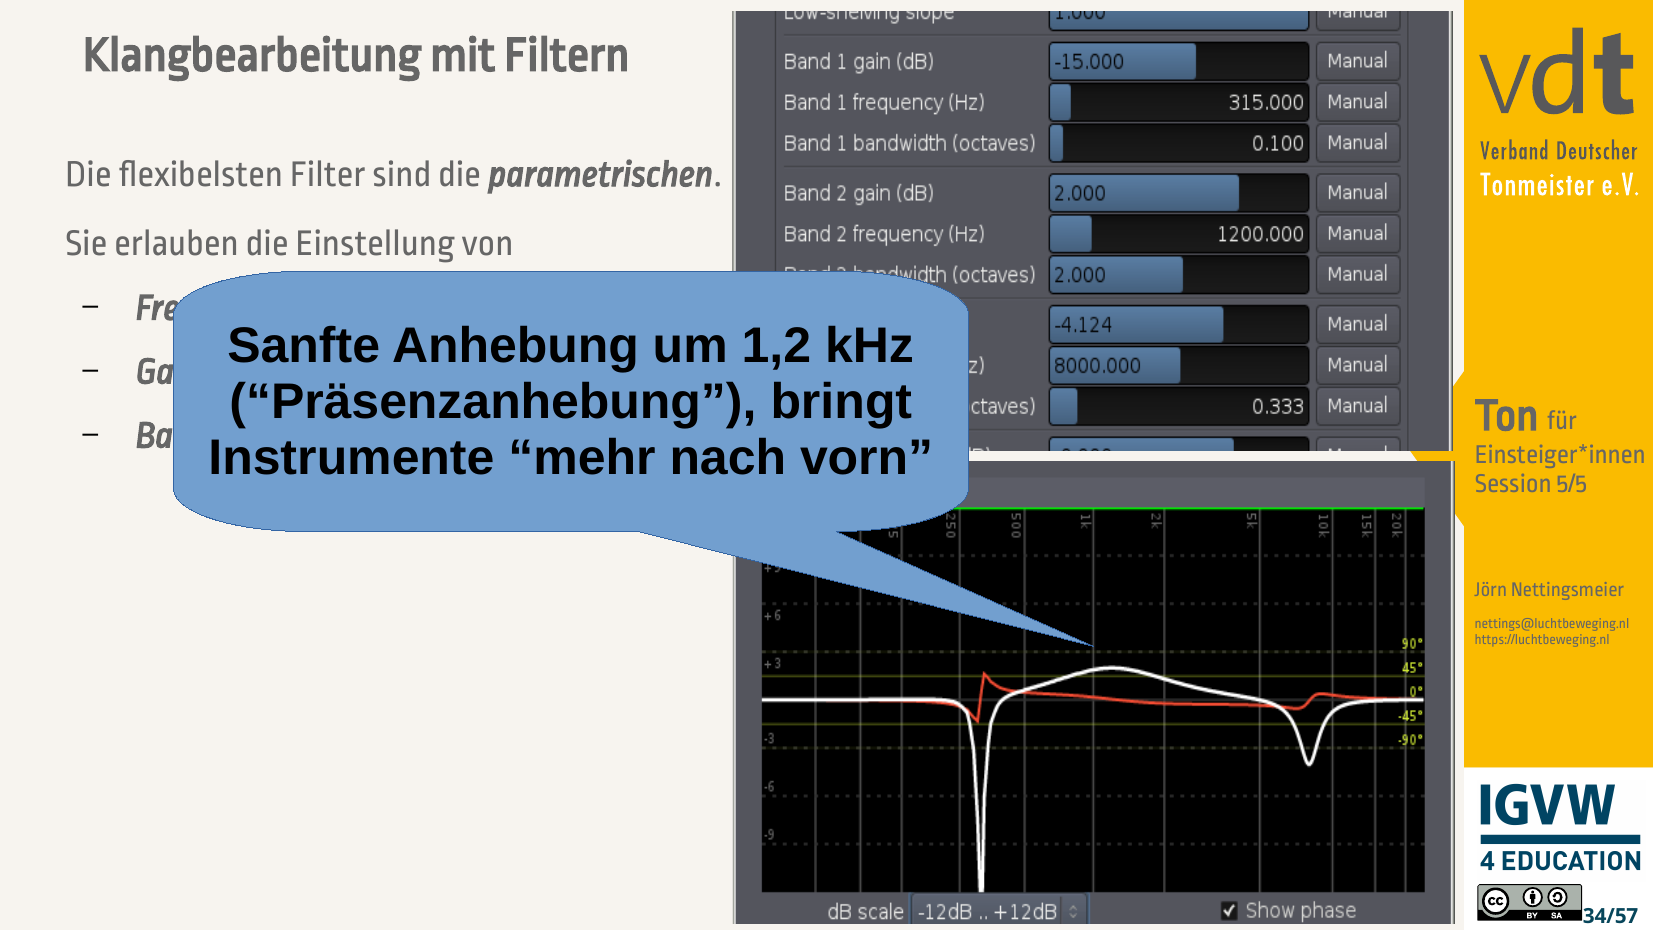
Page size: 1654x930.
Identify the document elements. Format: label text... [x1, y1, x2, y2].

text_box Sanfte Anhebung um 1,2 kHz (“Präsenzanhebung”), bringt Instrumente “mehr nach vorn” [173, 271, 1094, 647]
picture [1477, 780, 1646, 882]
picture [732, 461, 1455, 924]
picture [732, 11, 1453, 451]
title Klangbearbeitung mit Filtern [82, 4, 1571, 107]
list Die flexibelsten Filter sind die parametrischen. Sie erlauben die Einstellung von Frequenz, Gain und Bandbreite. [0, 154, 732, 886]
